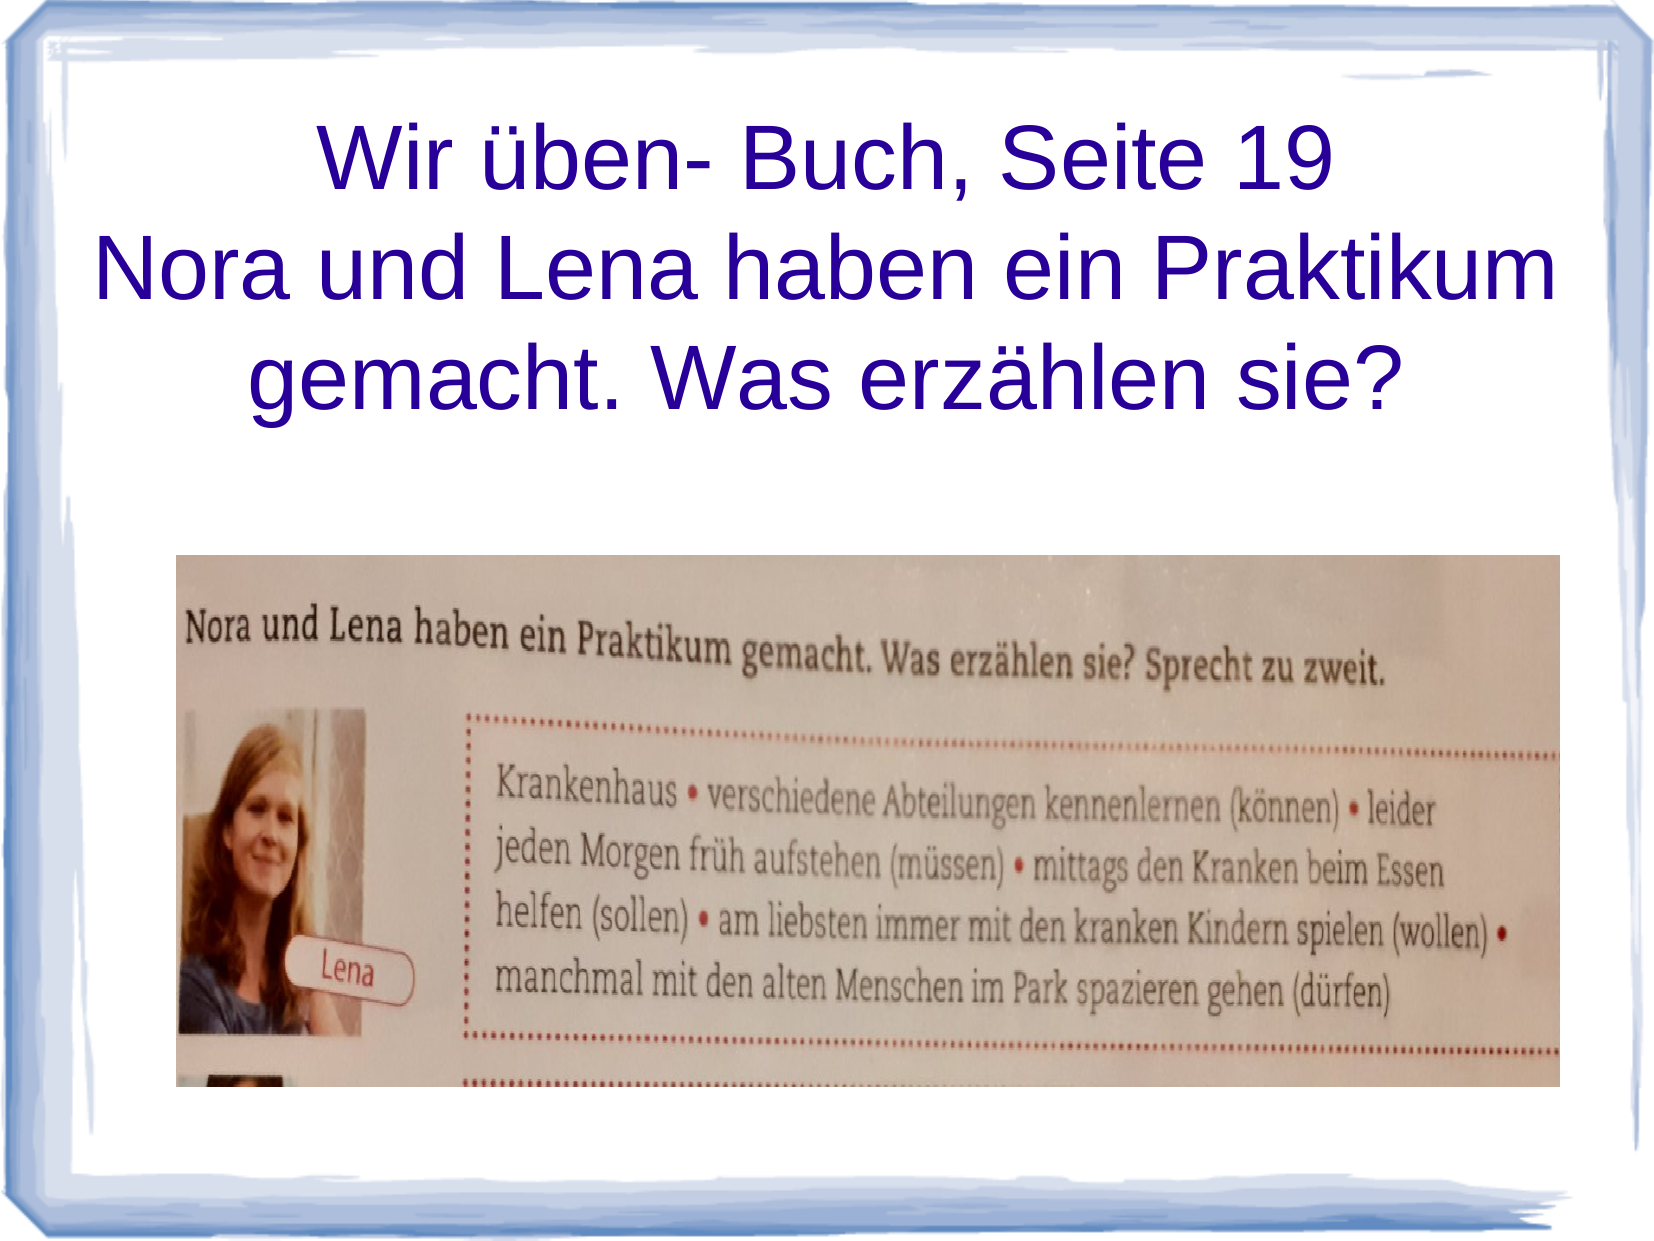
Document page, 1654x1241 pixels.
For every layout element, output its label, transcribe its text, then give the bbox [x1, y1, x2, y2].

title Wir üben- Buch, Seite 19 Nora und Lena haben ein Praktikum gemacht. Was erzählen sie? [82, 0, 1571, 410]
picture [176, 555, 1560, 1087]
